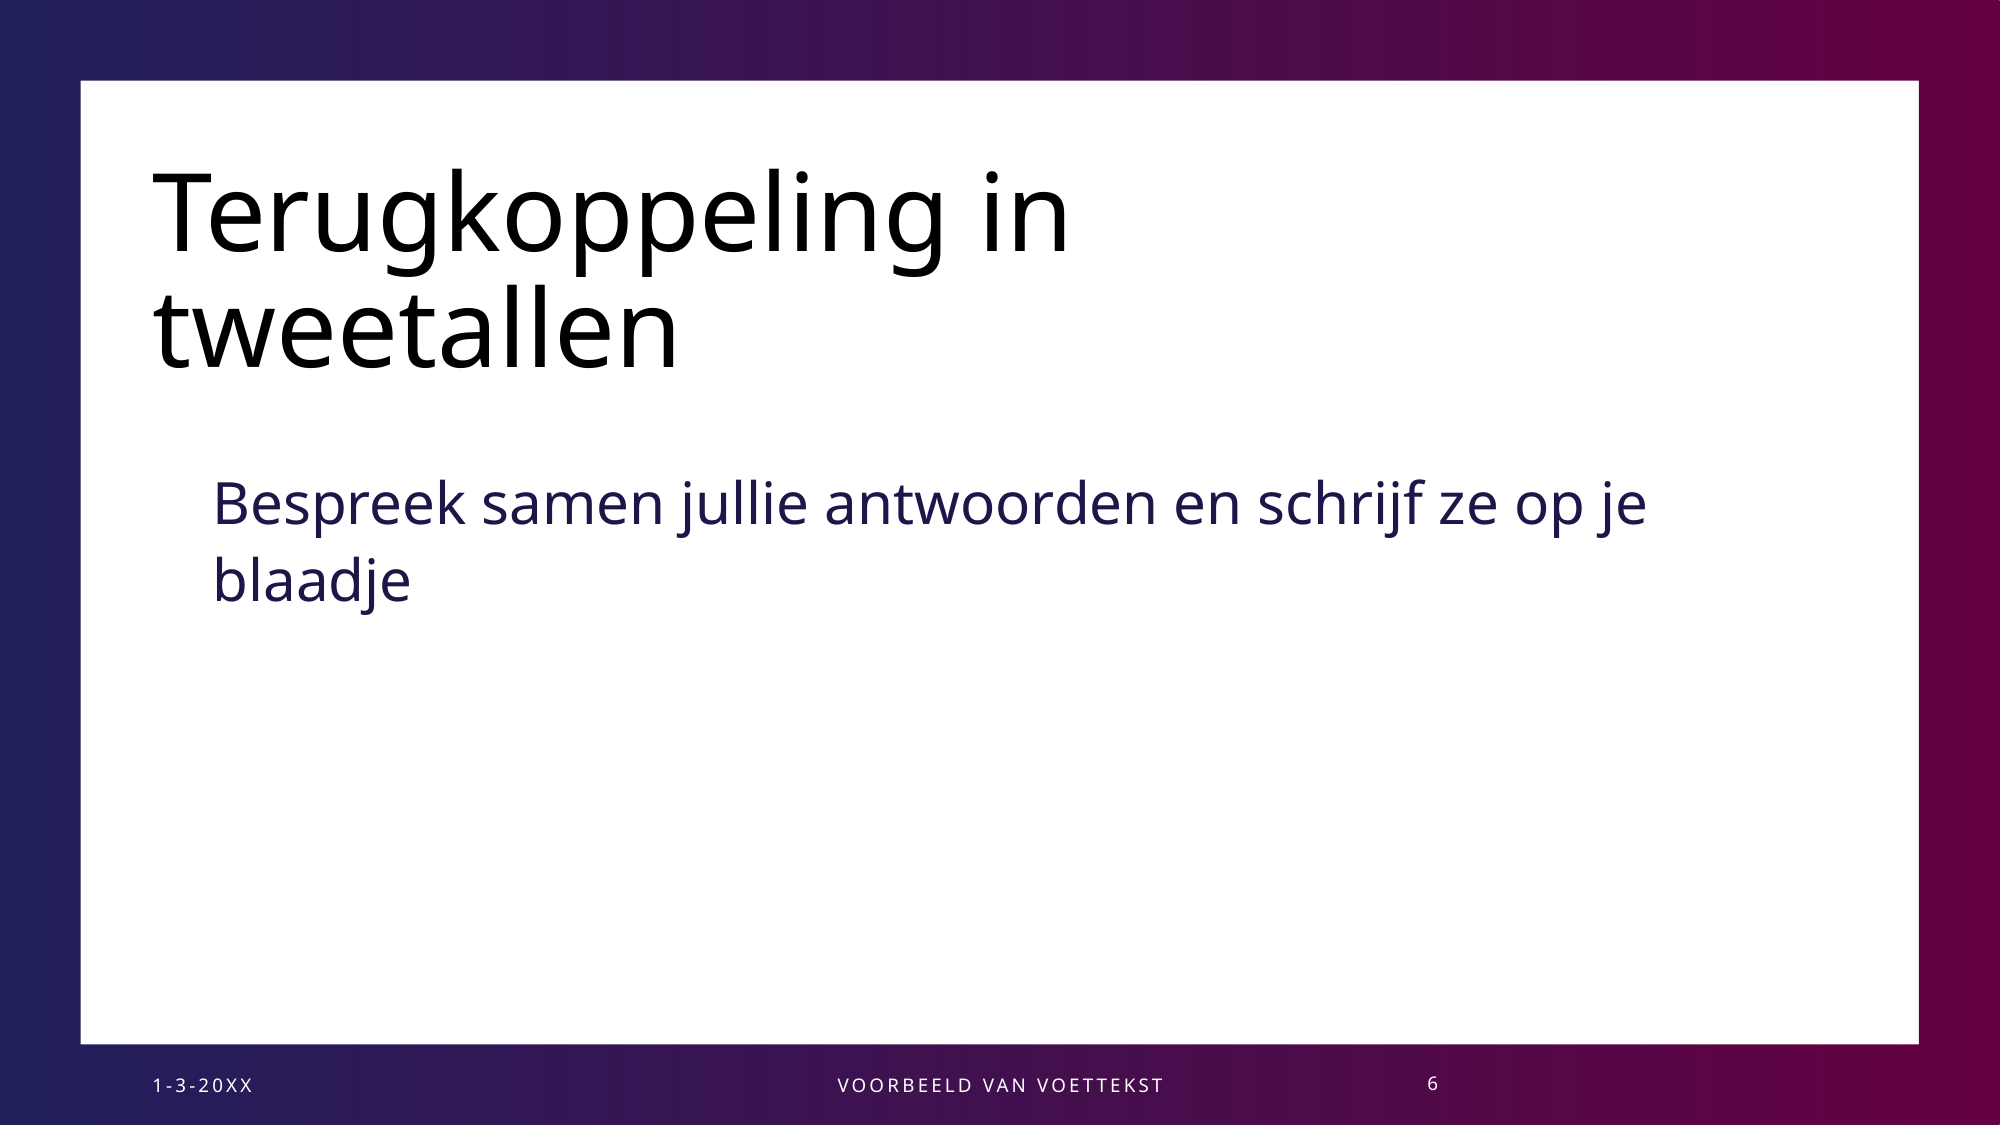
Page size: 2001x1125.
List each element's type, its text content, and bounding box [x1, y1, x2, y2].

text_box [1412, 1054, 1863, 1115]
text_box VOORBEELD VAN VOETTEKST [662, 1054, 1338, 1115]
title Terugkoppeling in tweetallen [137, 149, 1121, 614]
list Bespreek samen jullie antwoorden en schrijf ze op je blaadje [197, 451, 1720, 916]
text_box 1-3-20XX [137, 1054, 588, 1115]
